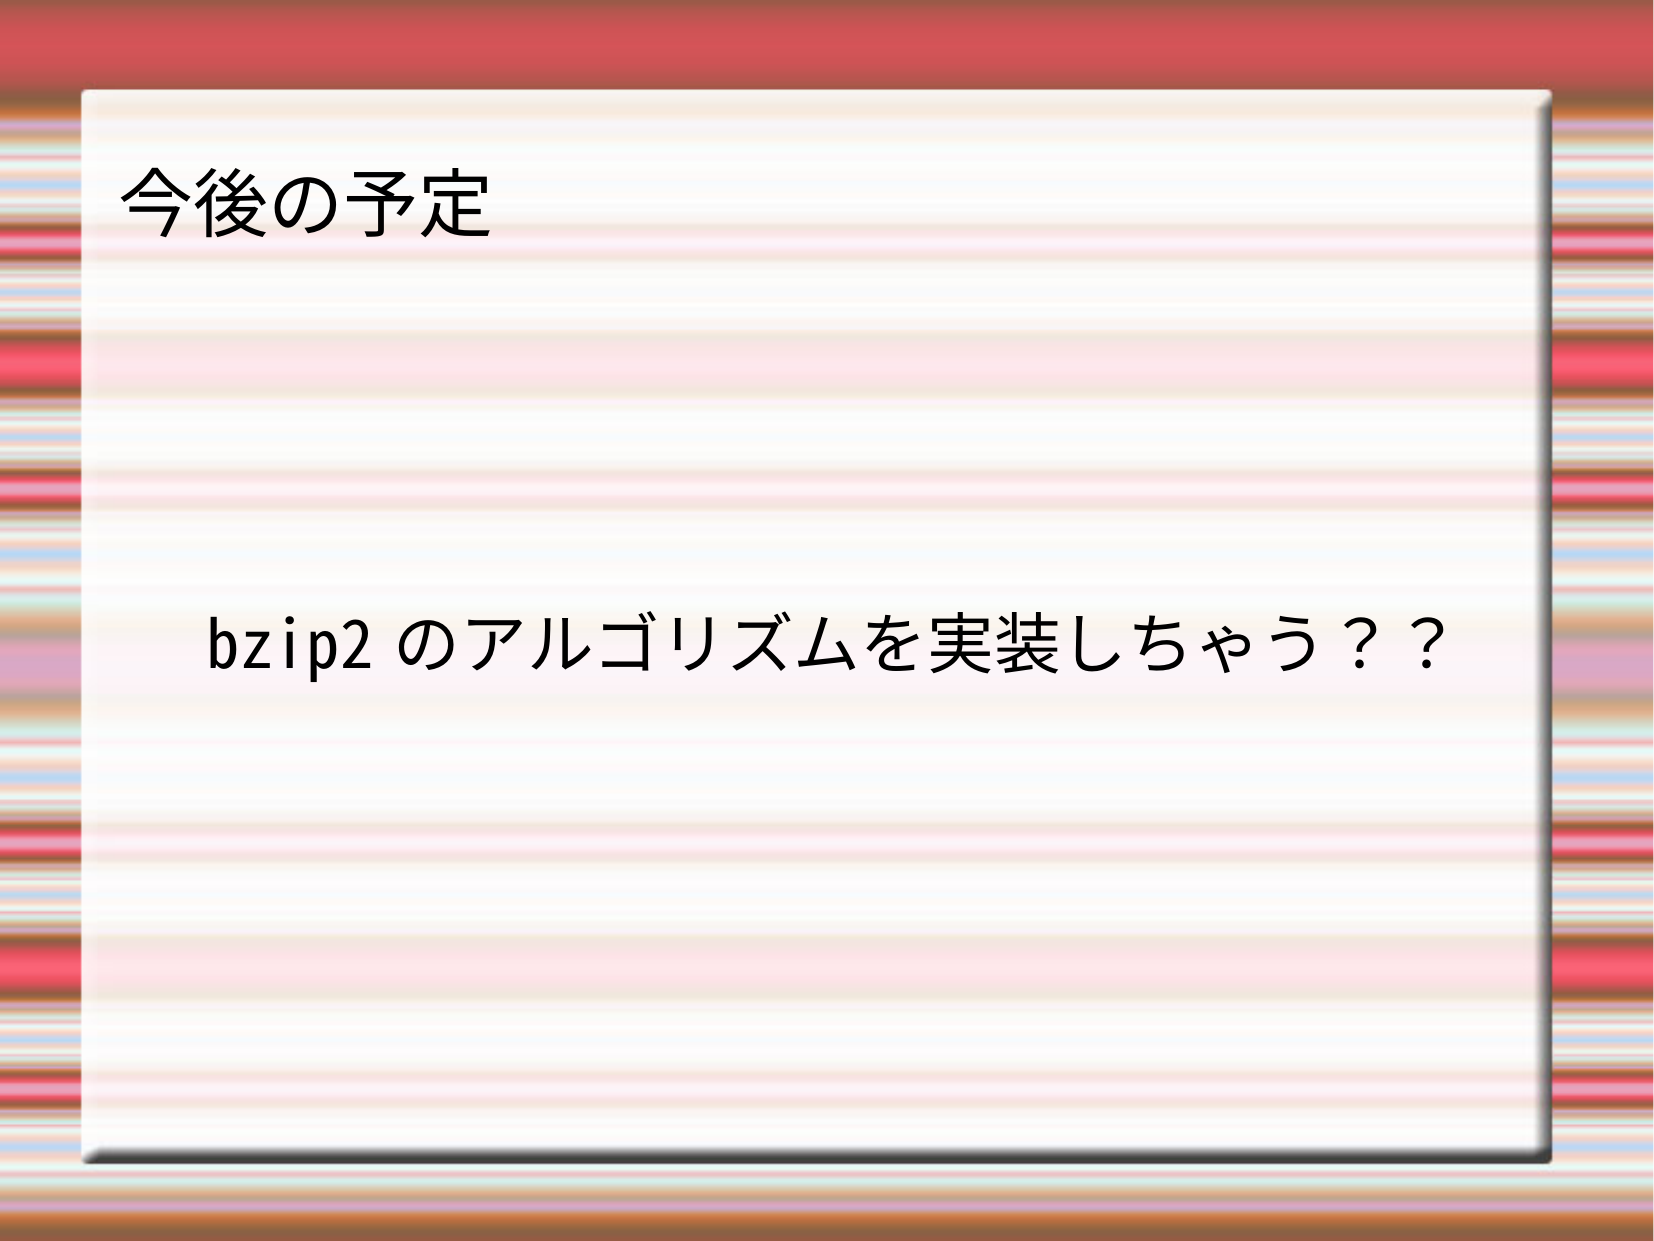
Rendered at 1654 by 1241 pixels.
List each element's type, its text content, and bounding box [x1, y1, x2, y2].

text_box 今後の予定 [118, 144, 494, 220]
picture [0, 0, 1654, 1241]
text_box bzip2のアルゴリズムを実装しちゃう？？ [206, 590, 1460, 658]
